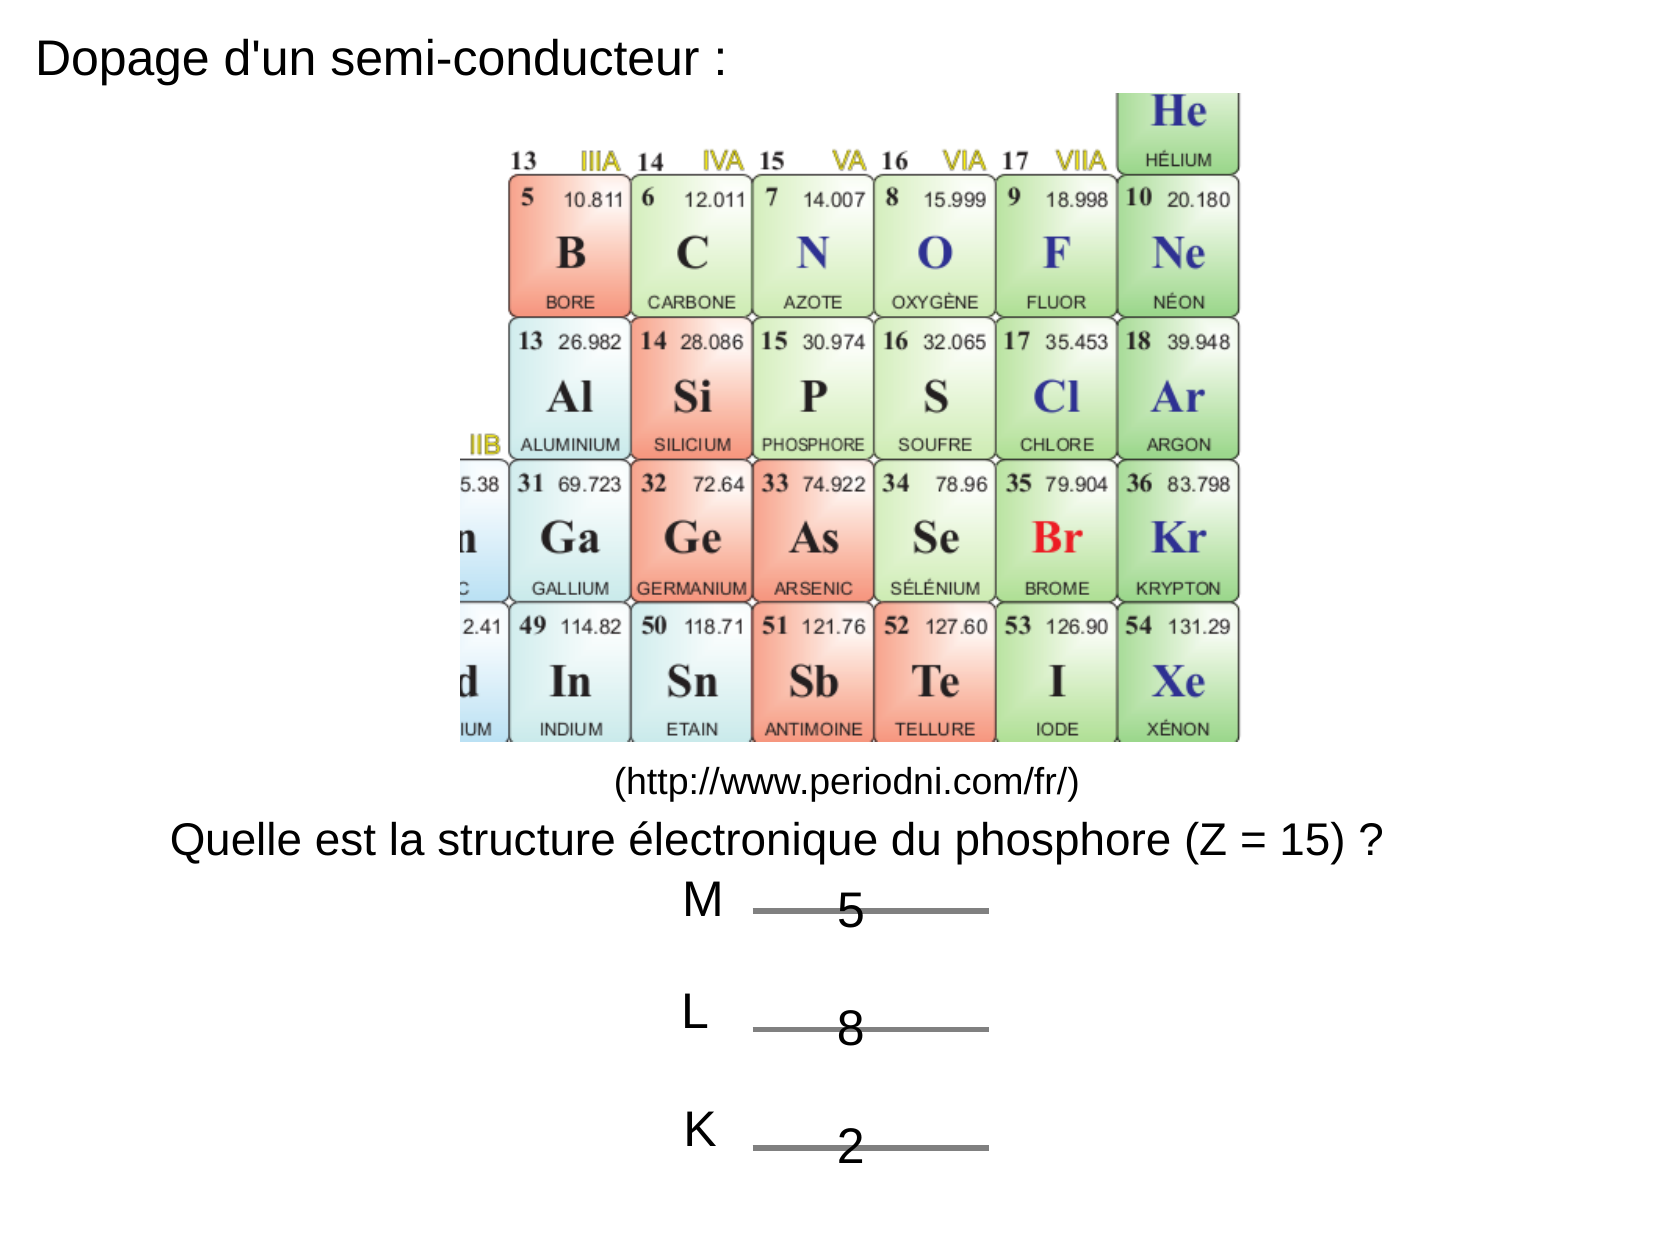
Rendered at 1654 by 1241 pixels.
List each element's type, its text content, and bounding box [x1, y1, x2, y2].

text_box (http://www.periodni.com/fr/) [483, 752, 1168, 810]
text_box M [667, 863, 744, 935]
text_box 8 [822, 993, 898, 1064]
text_box 5 [822, 875, 898, 946]
text_box Quelle est la structure électronique du phosphore (Z = 15) ? [155, 806, 1517, 873]
picture [460, 93, 1285, 742]
text_box K [668, 1093, 745, 1165]
text_box L [666, 976, 742, 1047]
text_box 2 [822, 1111, 898, 1182]
text_box Dopage d'un semi-conducteur : [20, 22, 996, 94]
